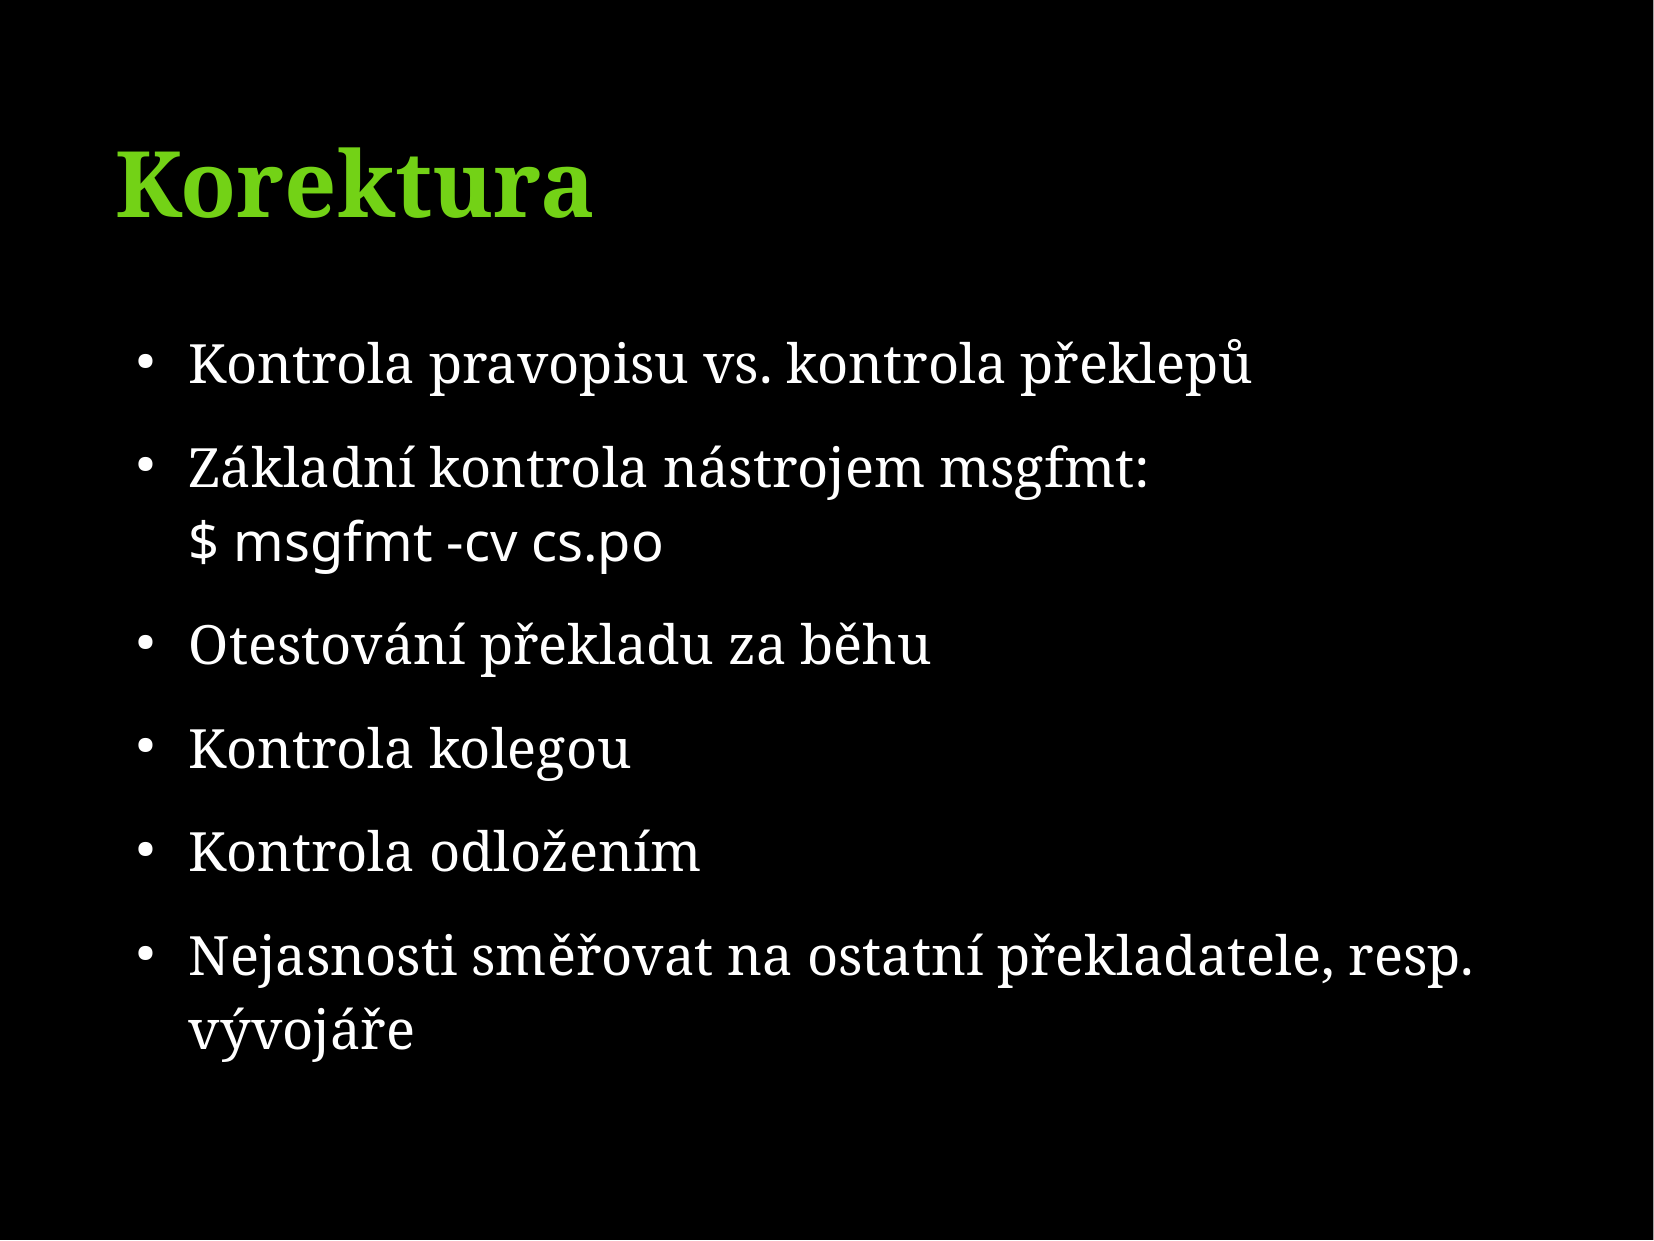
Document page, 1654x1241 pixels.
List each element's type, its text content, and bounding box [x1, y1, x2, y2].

list Kontrola pravopisu vs. kontrola překlepů Základní kontrola nástrojem msgfmt: $ msgfmt -cv cs.po Otestování překladu za běhu Kontrola kolegou Kontrola odložením Nejasnosti směřovat na ostatní překladatele, resp. vývojáře [118, 325, 1536, 1145]
title Korektura [115, 78, 1539, 287]
